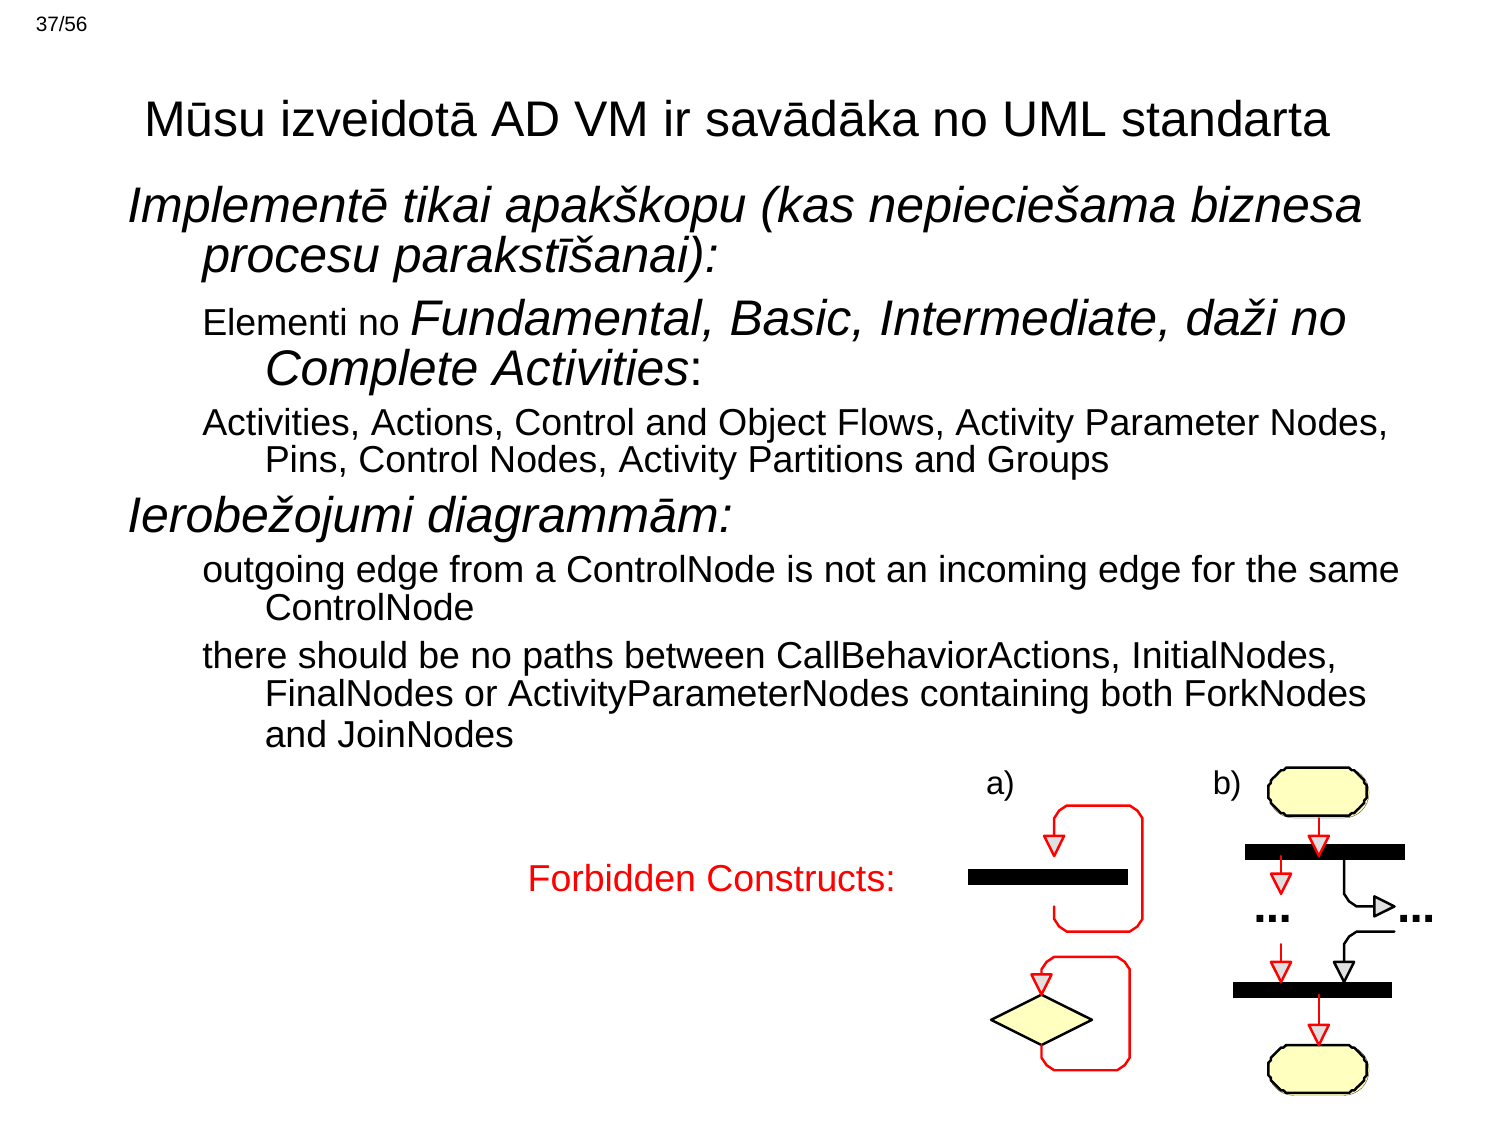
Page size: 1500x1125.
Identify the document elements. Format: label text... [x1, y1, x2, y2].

text_box Forbidden Constructs: [513, 849, 911, 908]
list Implementē tikai apakškopu (kas nepieciešama biznesa procesu parakstīšanai): Elementi no Fundamental, Basic, Intermediate, daži no Complete Activities: Activities, Actions, Control and Object Flows, Activity Parameter Nodes, Pins, Control Nodes, Activity Partitions and Groups Ierobežojumi diagrammām: outgoing edge from a ControlNode is not an incoming edge for the same ControlNode there should be no paths between CallBehaviorActions, InitialNodes, FinalNodes or ActivityParameterNodes containing both ForkNodes and JoinNodes [112, 174, 1450, 813]
picture [935, 737, 1476, 1114]
title Mūsu izveidotā AD VM ir savādāka no UML standarta [49, 75, 1425, 163]
